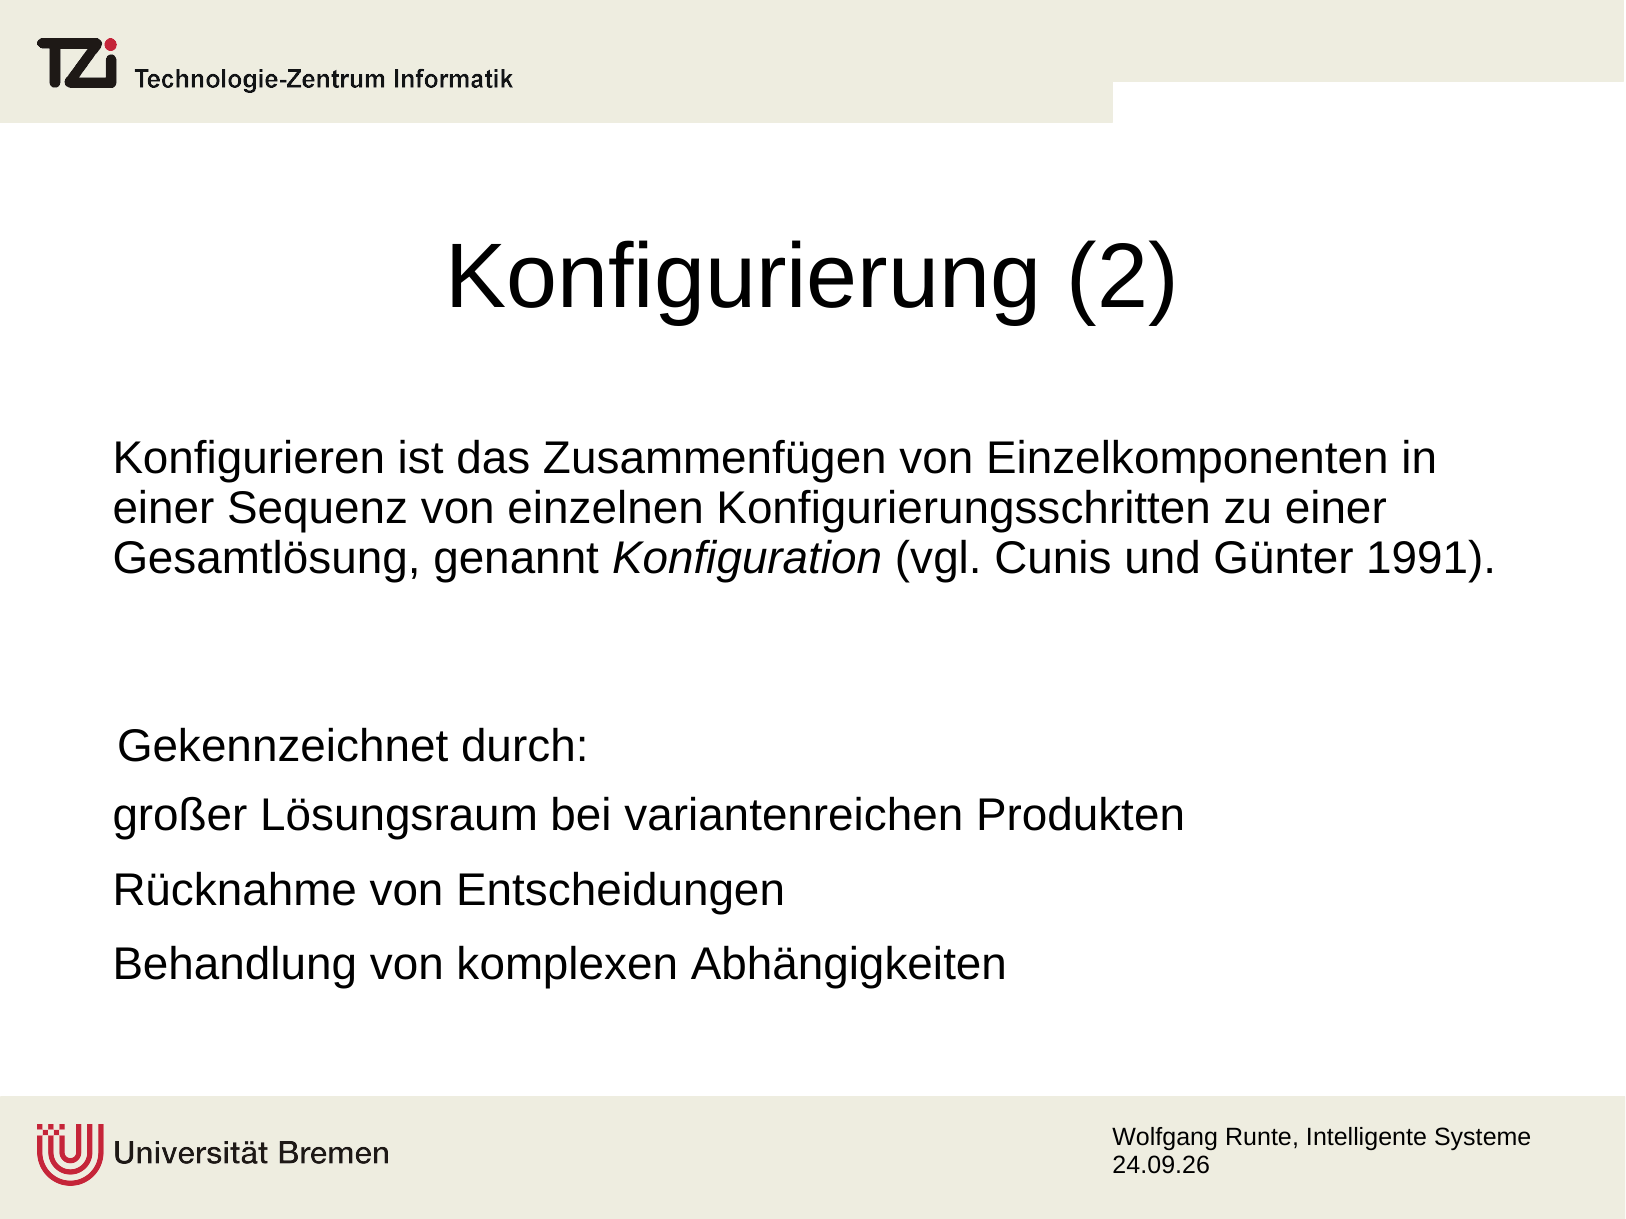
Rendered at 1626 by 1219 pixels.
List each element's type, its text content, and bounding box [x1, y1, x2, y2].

title Konfigurierung (2) [112, 162, 1513, 393]
list Konfigurieren ist das Zusammenfügen von Einzelkomponenten in einer Sequenz von einzelnen Konfigurierungsschritten zu einer Gesamtlösung, genannt Konfiguration (vgl. Cunis und Günter 1991). Gekennzeichnet durch: großer Lösungsraum bei variantenreichen Produkten Rücknahme von Entscheidungen Behandlung von komplexen Abhängigkeiten [112, 433, 1513, 1070]
picture [37, 38, 513, 93]
picture [37, 1124, 388, 1186]
